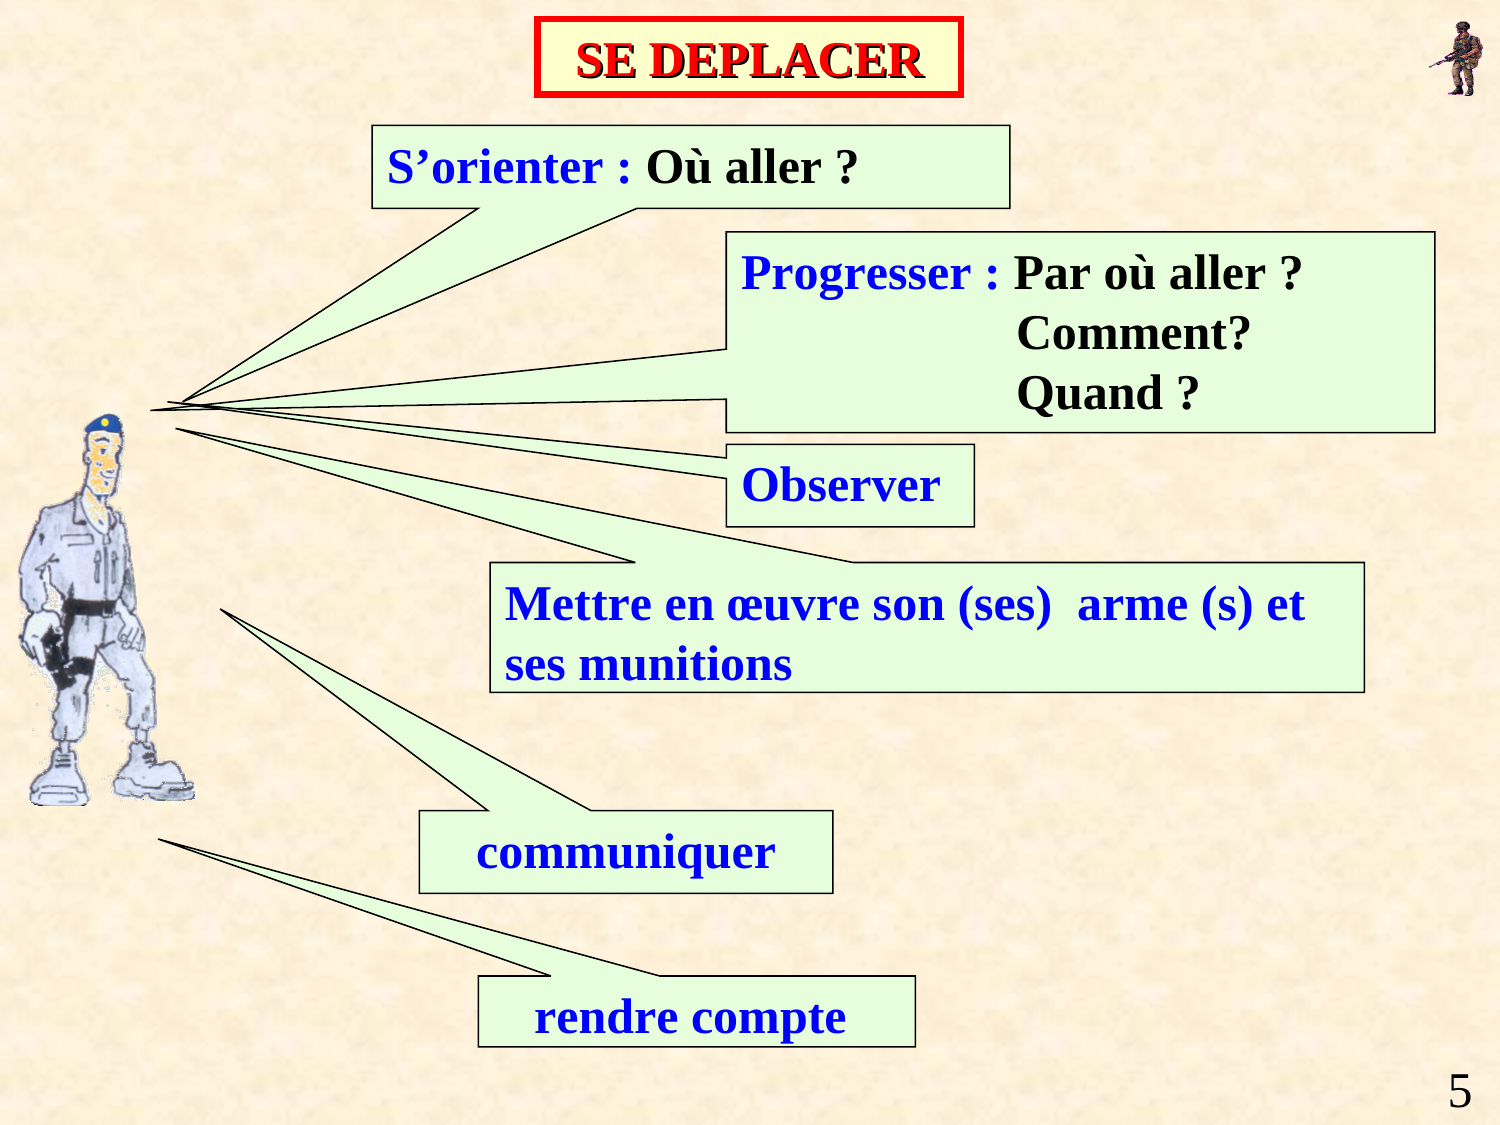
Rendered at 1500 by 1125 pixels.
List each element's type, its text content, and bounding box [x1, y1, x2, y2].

text_box Observer [167, 401, 975, 527]
text_box Mettre en œuvre son (ses) arme (s) et ses munitions [175, 428, 1365, 693]
text_box SE DEPLACER [537, 18, 961, 95]
text_box rendre compte [158, 838, 916, 1047]
text_box communiquer [220, 608, 833, 894]
text_box S’orienter : Où aller ? [182, 125, 1010, 402]
text_box Progresser : Par où aller ? Comment? Quand ? [202, 231, 1435, 433]
picture [0, 0, 1500, 1125]
